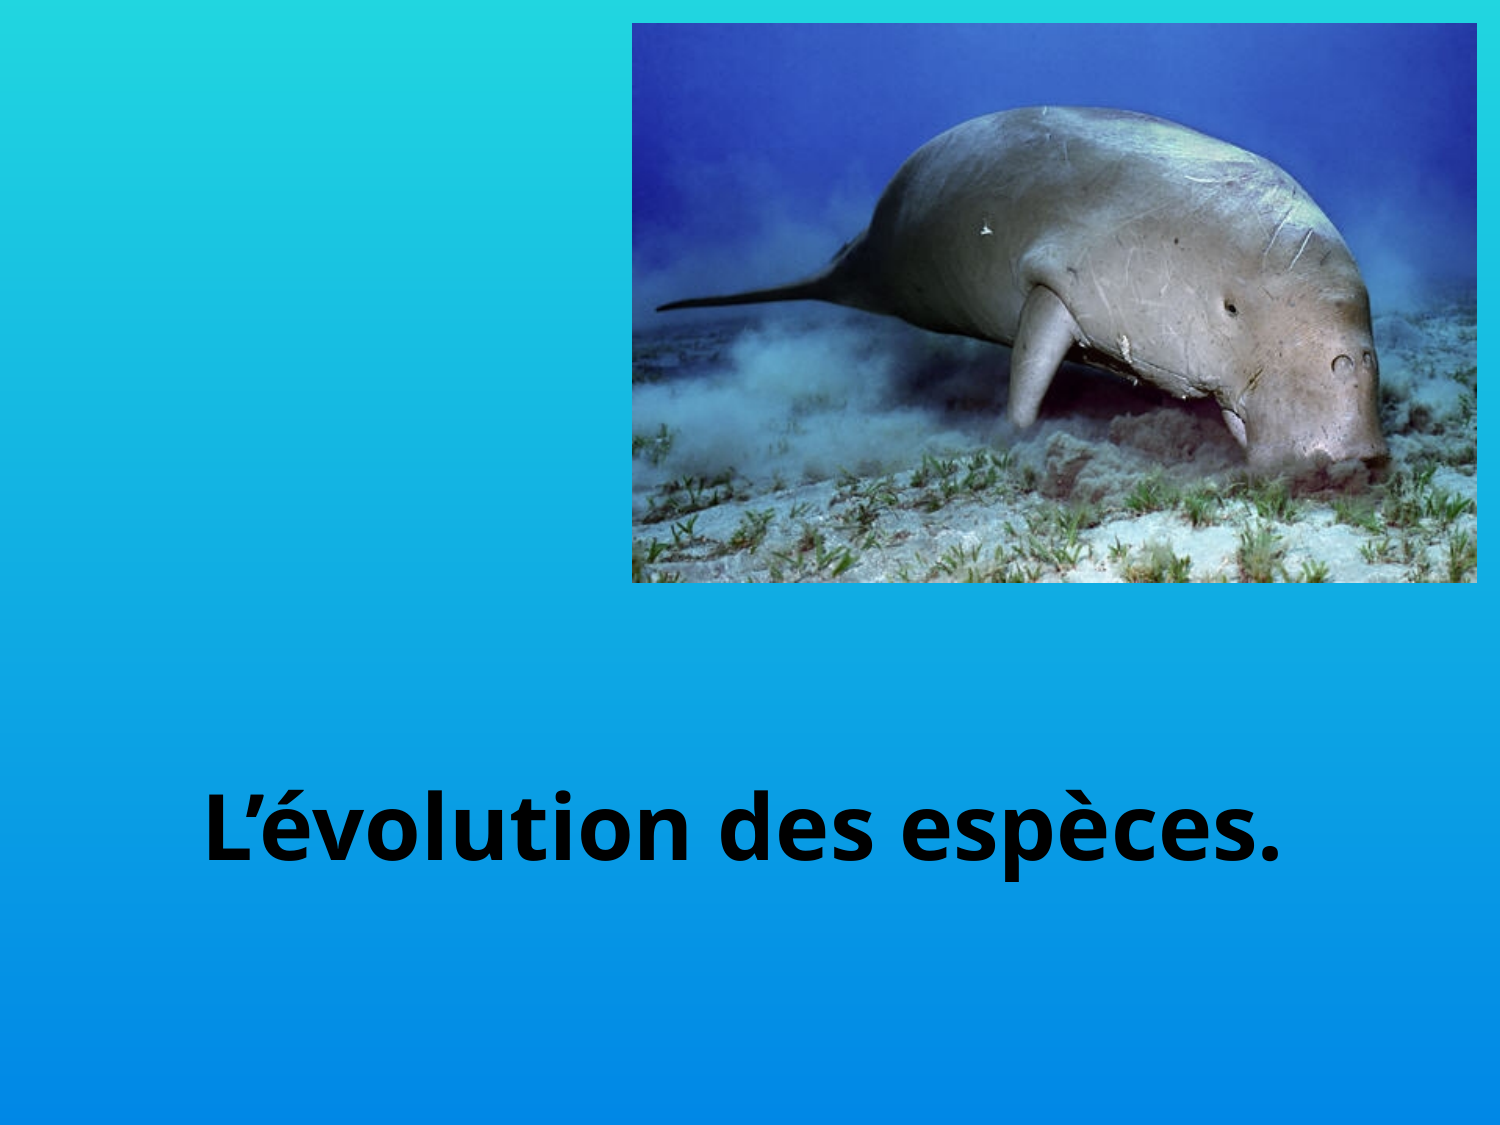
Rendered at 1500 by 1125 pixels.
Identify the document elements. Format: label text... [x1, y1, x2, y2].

picture [0, 23, 1500, 582]
title L’évolution des espèces. [105, 703, 1381, 945]
